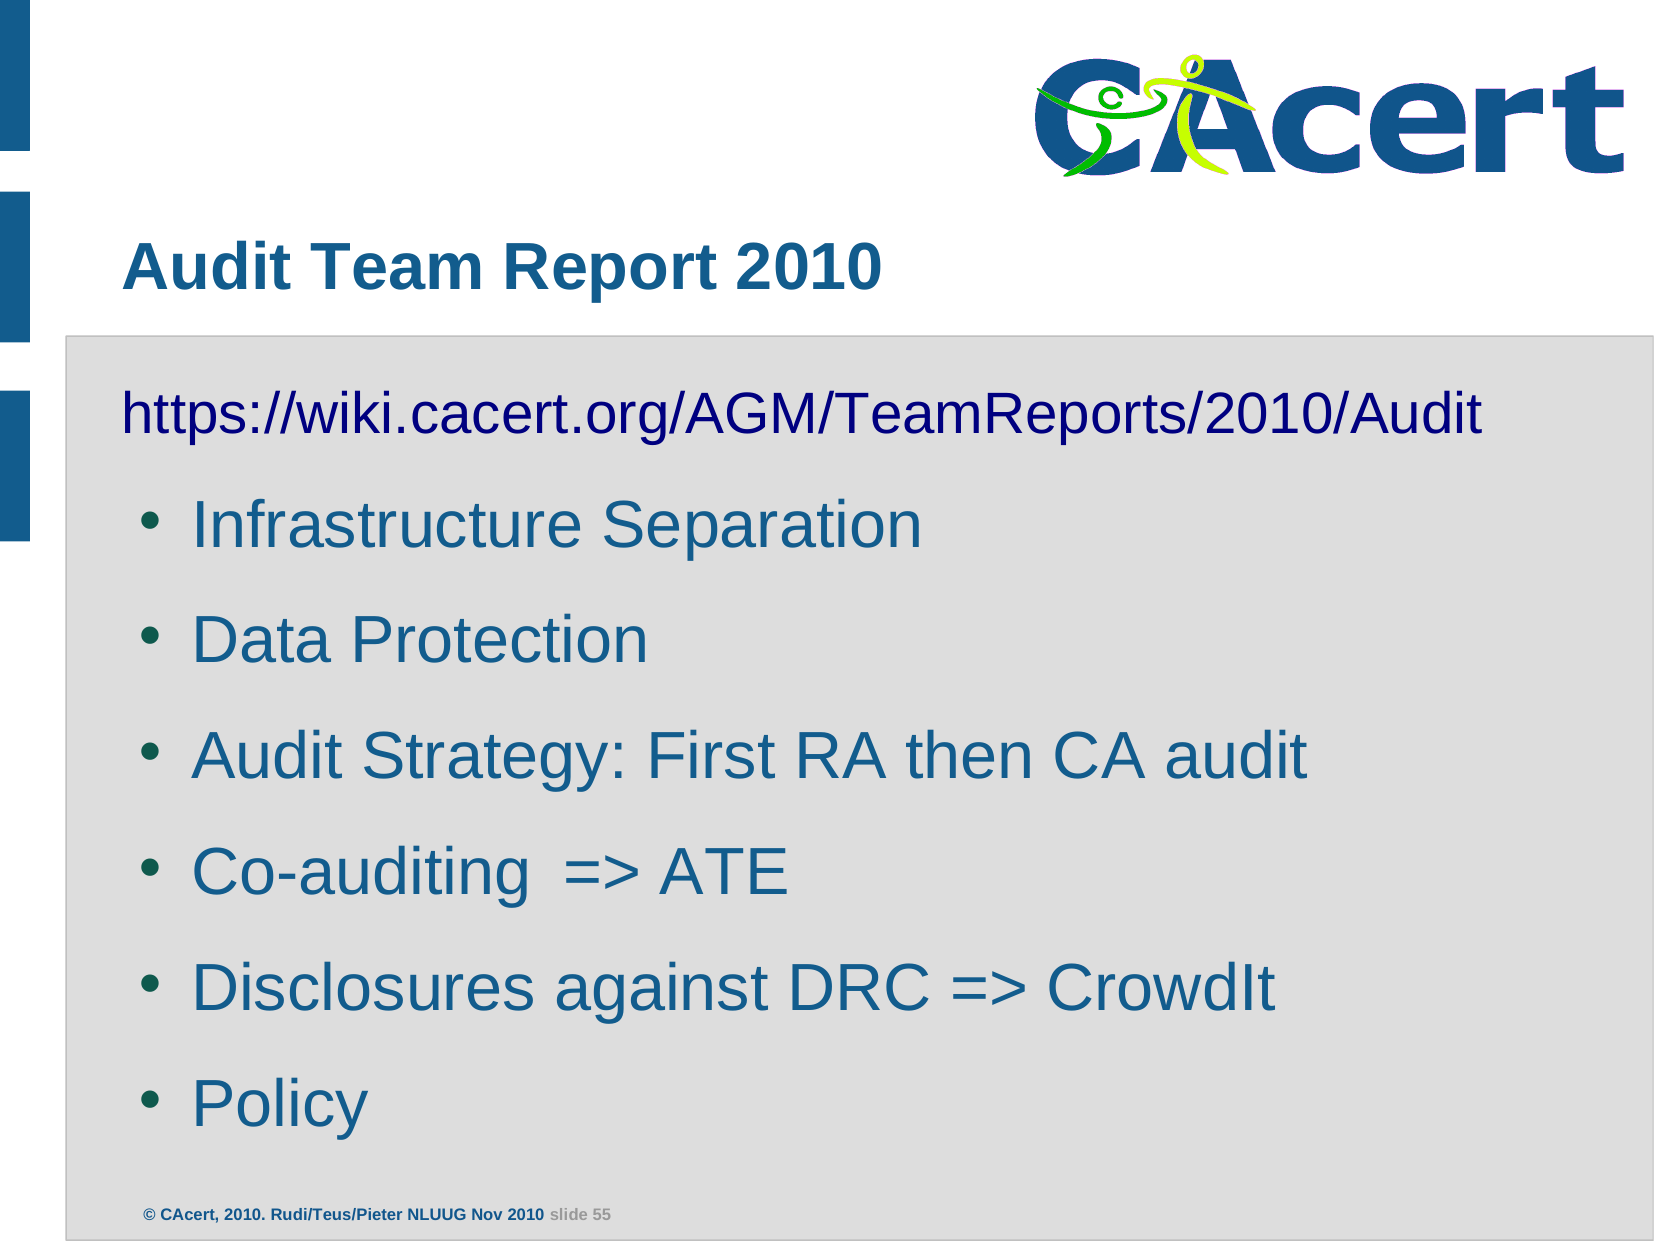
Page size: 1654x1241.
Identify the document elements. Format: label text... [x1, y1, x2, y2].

title Audit Team Report 2010 [121, 177, 1533, 315]
list https://wiki.cacert.org/AGM/TeamReports/2010/Audit Infrastructure Separation Data Protection Audit Strategy: First RA then CA audit Co-auditing => ATE Disclosures against DRC => CrowdIt Policy [121, 344, 1594, 1238]
picture [1033, 53, 1625, 178]
